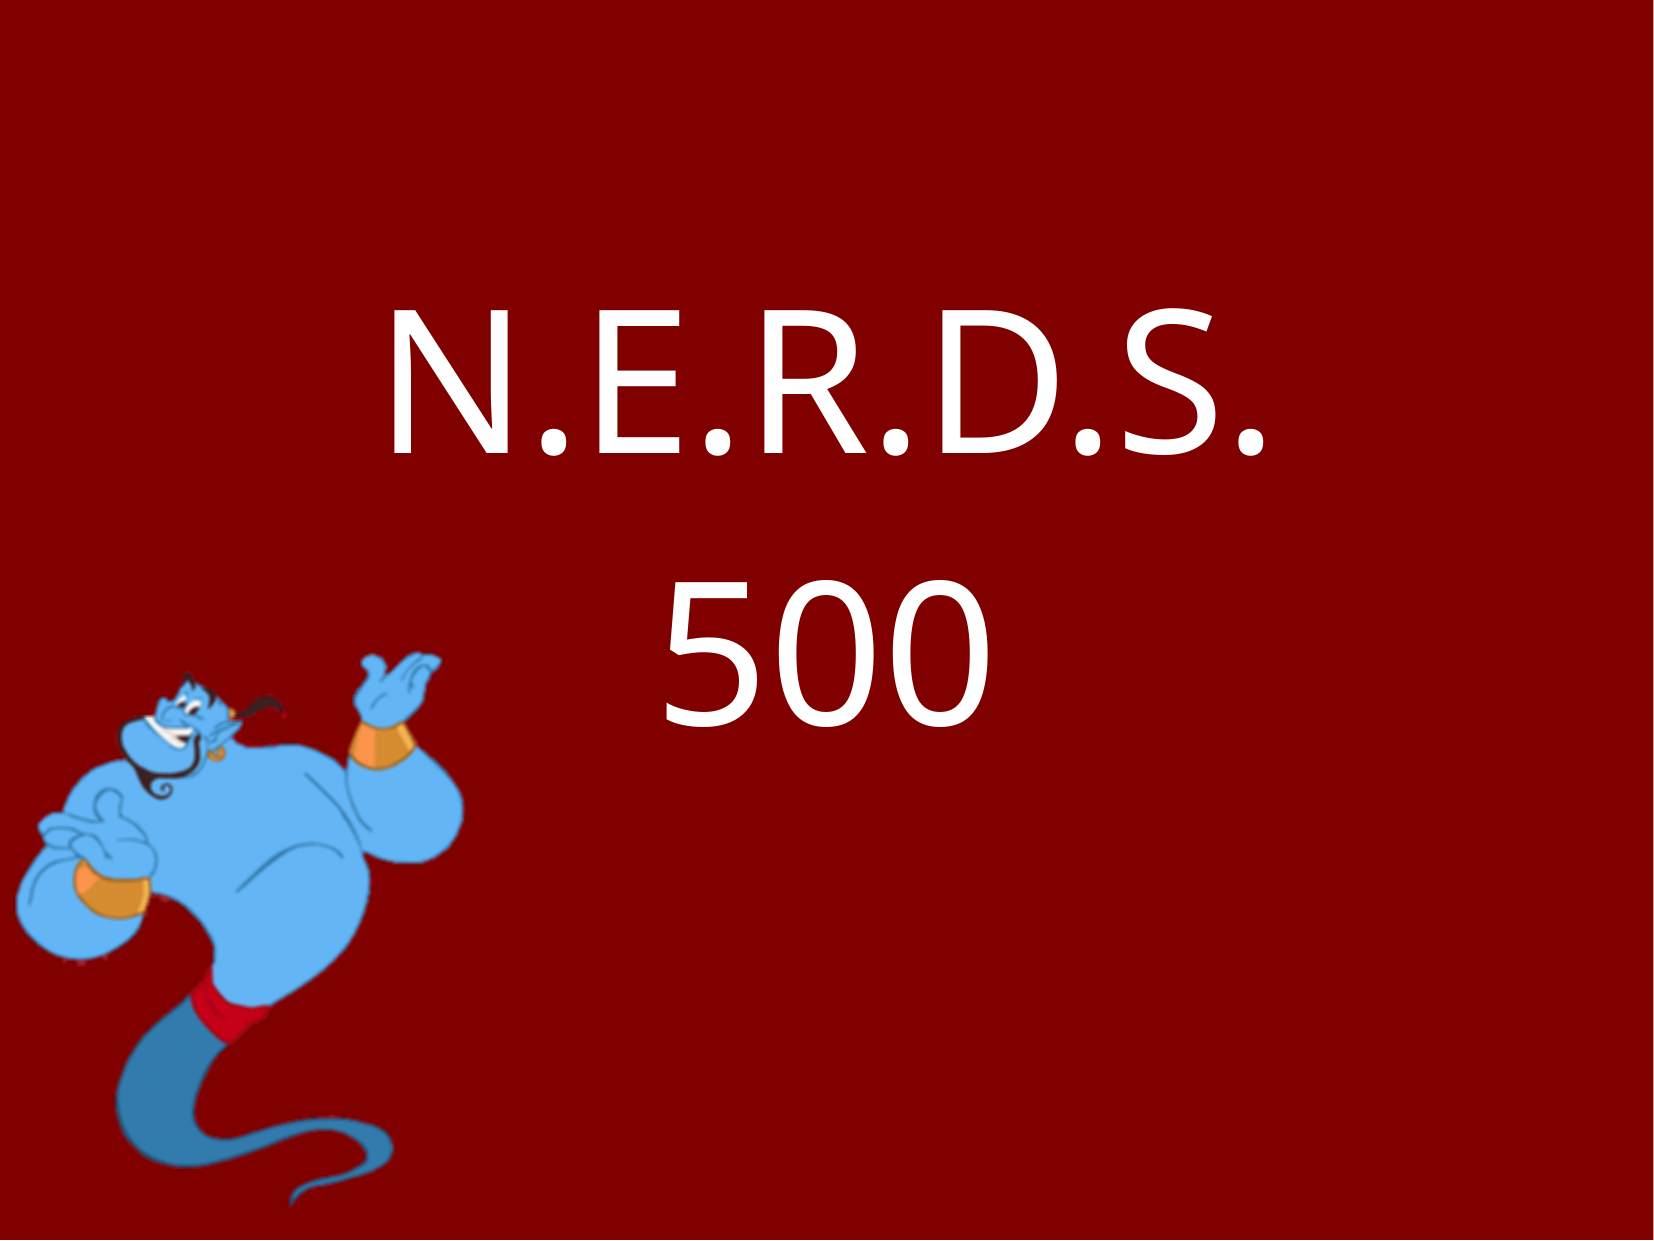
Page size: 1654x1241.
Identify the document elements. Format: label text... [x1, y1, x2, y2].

subtitle N.E.R.D.S. 500 [82, 49, 1571, 975]
picture [7, 620, 473, 1241]
